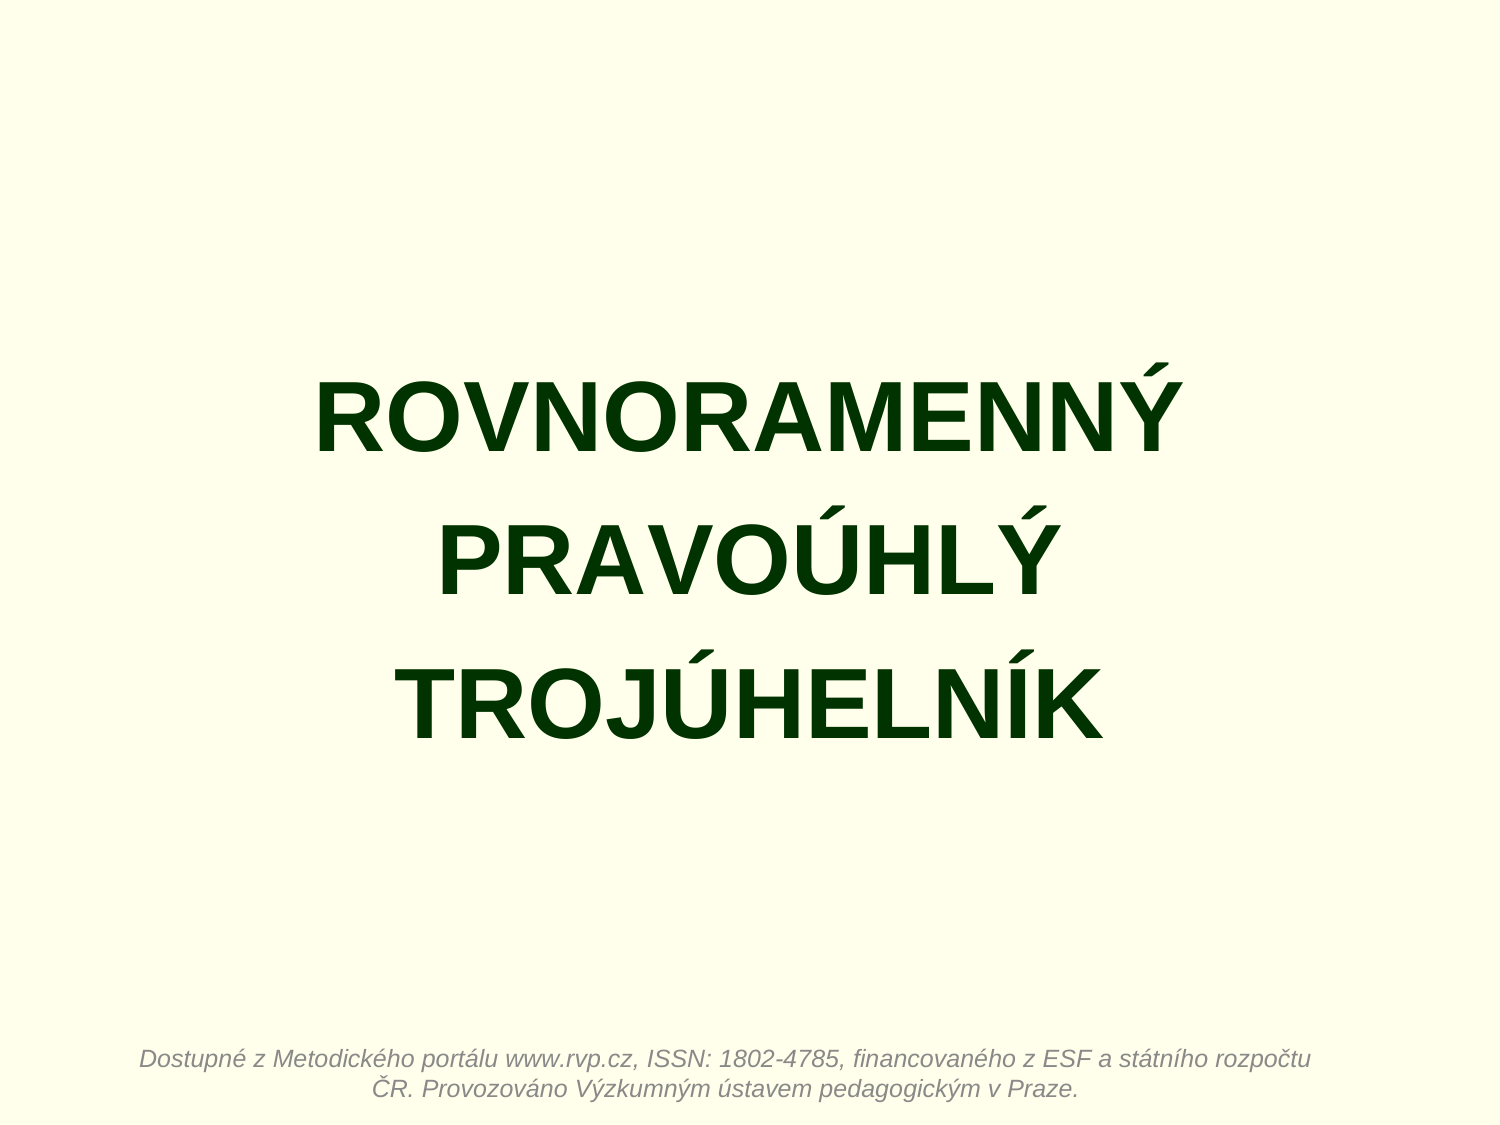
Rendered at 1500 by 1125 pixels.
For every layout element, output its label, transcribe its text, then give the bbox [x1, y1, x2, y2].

text_box ROVNORAMENNÝ PRAVOÚHLÝ TROJÚHELNÍK [0, 319, 1500, 791]
text_box Dostupné z Metodického portálu www.rvp.cz, ISSN: 1802-4785, financovaného z ESF a státního rozpočtu ČR. Provozováno Výzkumným ústavem pedagogickým v Praze. [105, 1042, 1348, 1103]
